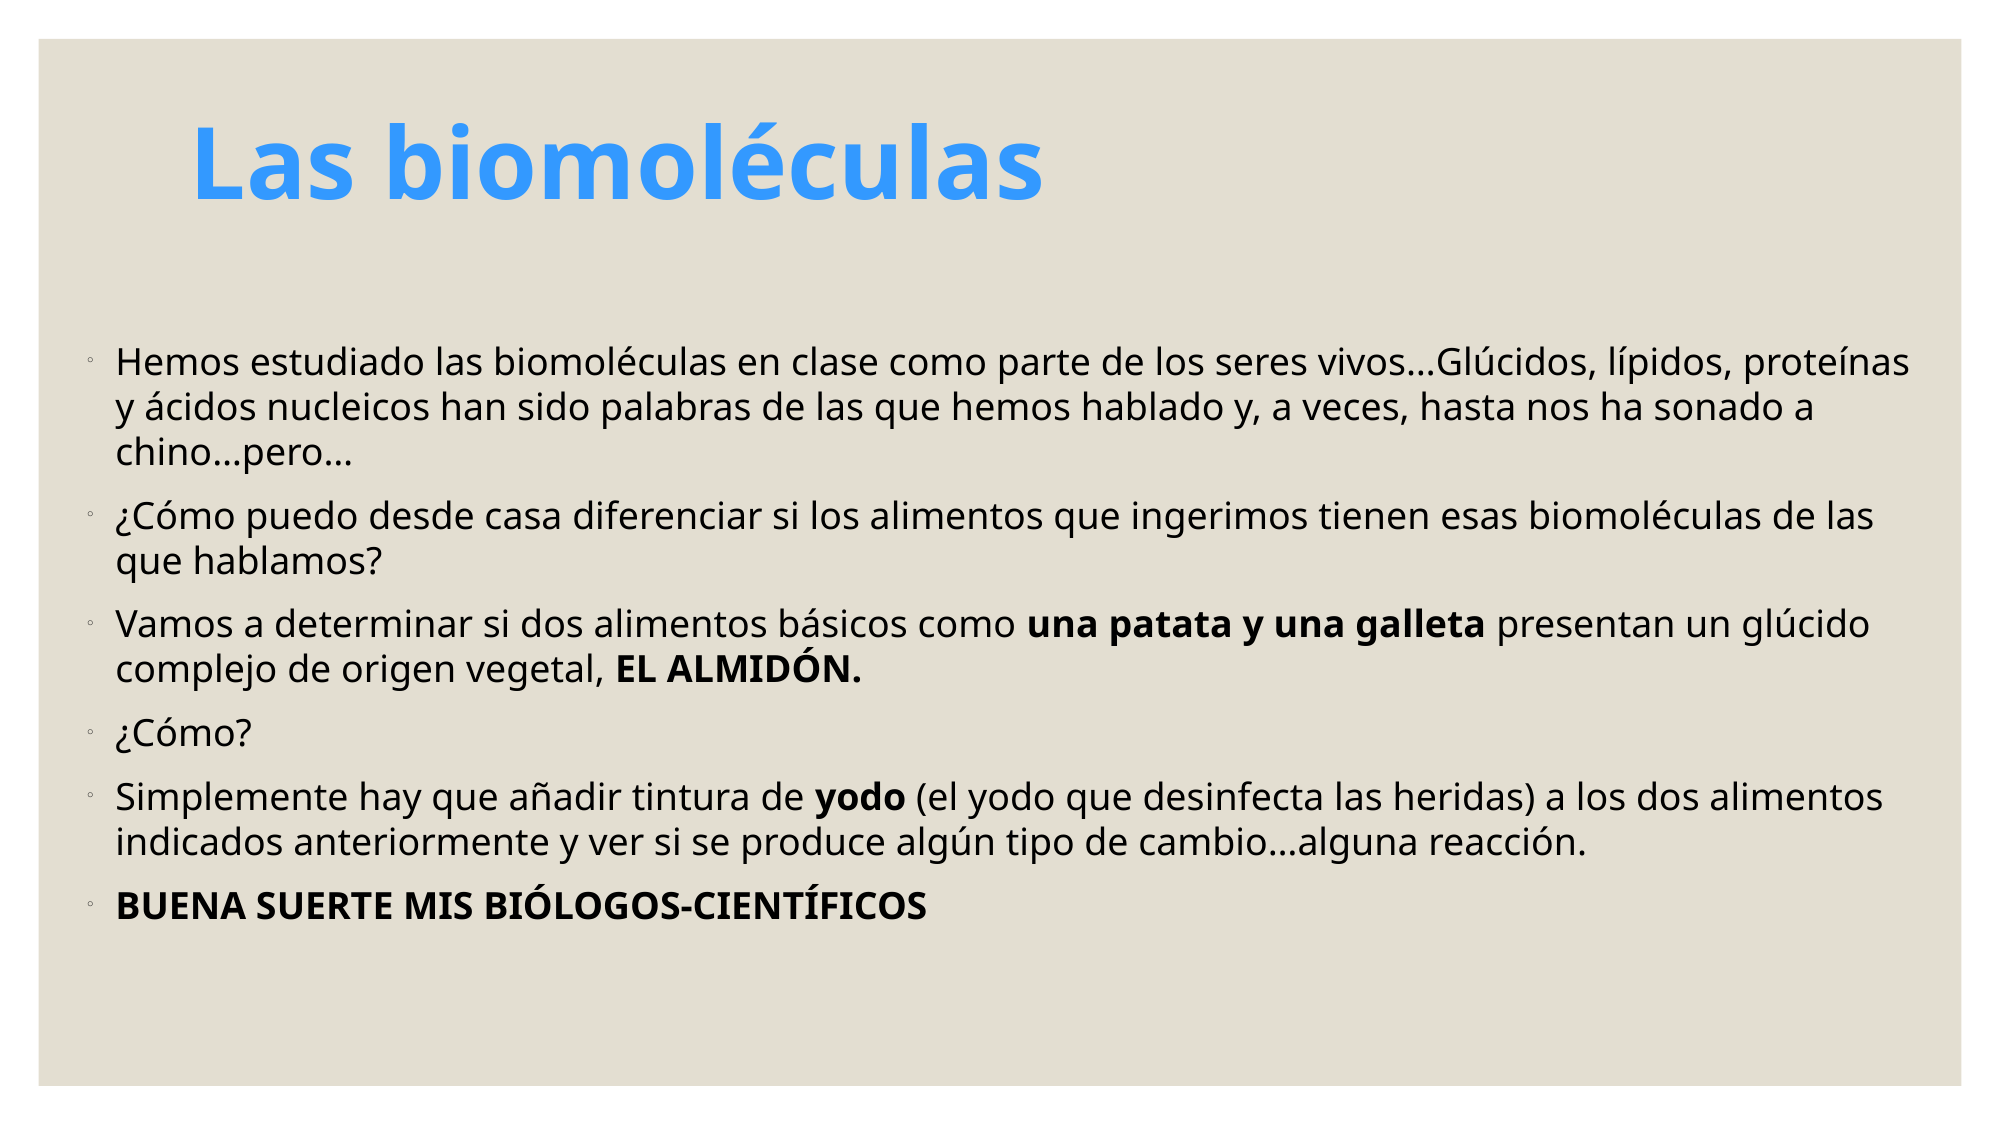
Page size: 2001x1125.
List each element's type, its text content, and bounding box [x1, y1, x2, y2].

list Hemos estudiado las biomoléculas en clase como parte de los seres vivos…Glúcidos, lípidos, proteínas y ácidos nucleicos han sido palabras de las que hemos hablado y, a veces, hasta nos ha sonado a chino…pero… ¿Cómo puedo desde casa diferenciar si los alimentos que ingerimos tienen esas biomoléculas de las que hablamos? Vamos a determinar si dos alimentos básicos como una patata y una galleta presentan un glúcido complejo de origen vegetal, EL ALMIDÓN. ¿Cómo? Simplemente hay que añadir tintura de yodo (el yodo que desinfecta las heridas) a los dos alimentos indicados anteriormente y ver si se produce algún tipo de cambio…alguna reacción. BUENA SUERTE MIS BIÓLOGOS-CIENTÍFICOS [70, 330, 1930, 964]
title Las biomoléculas [174, 105, 1825, 330]
